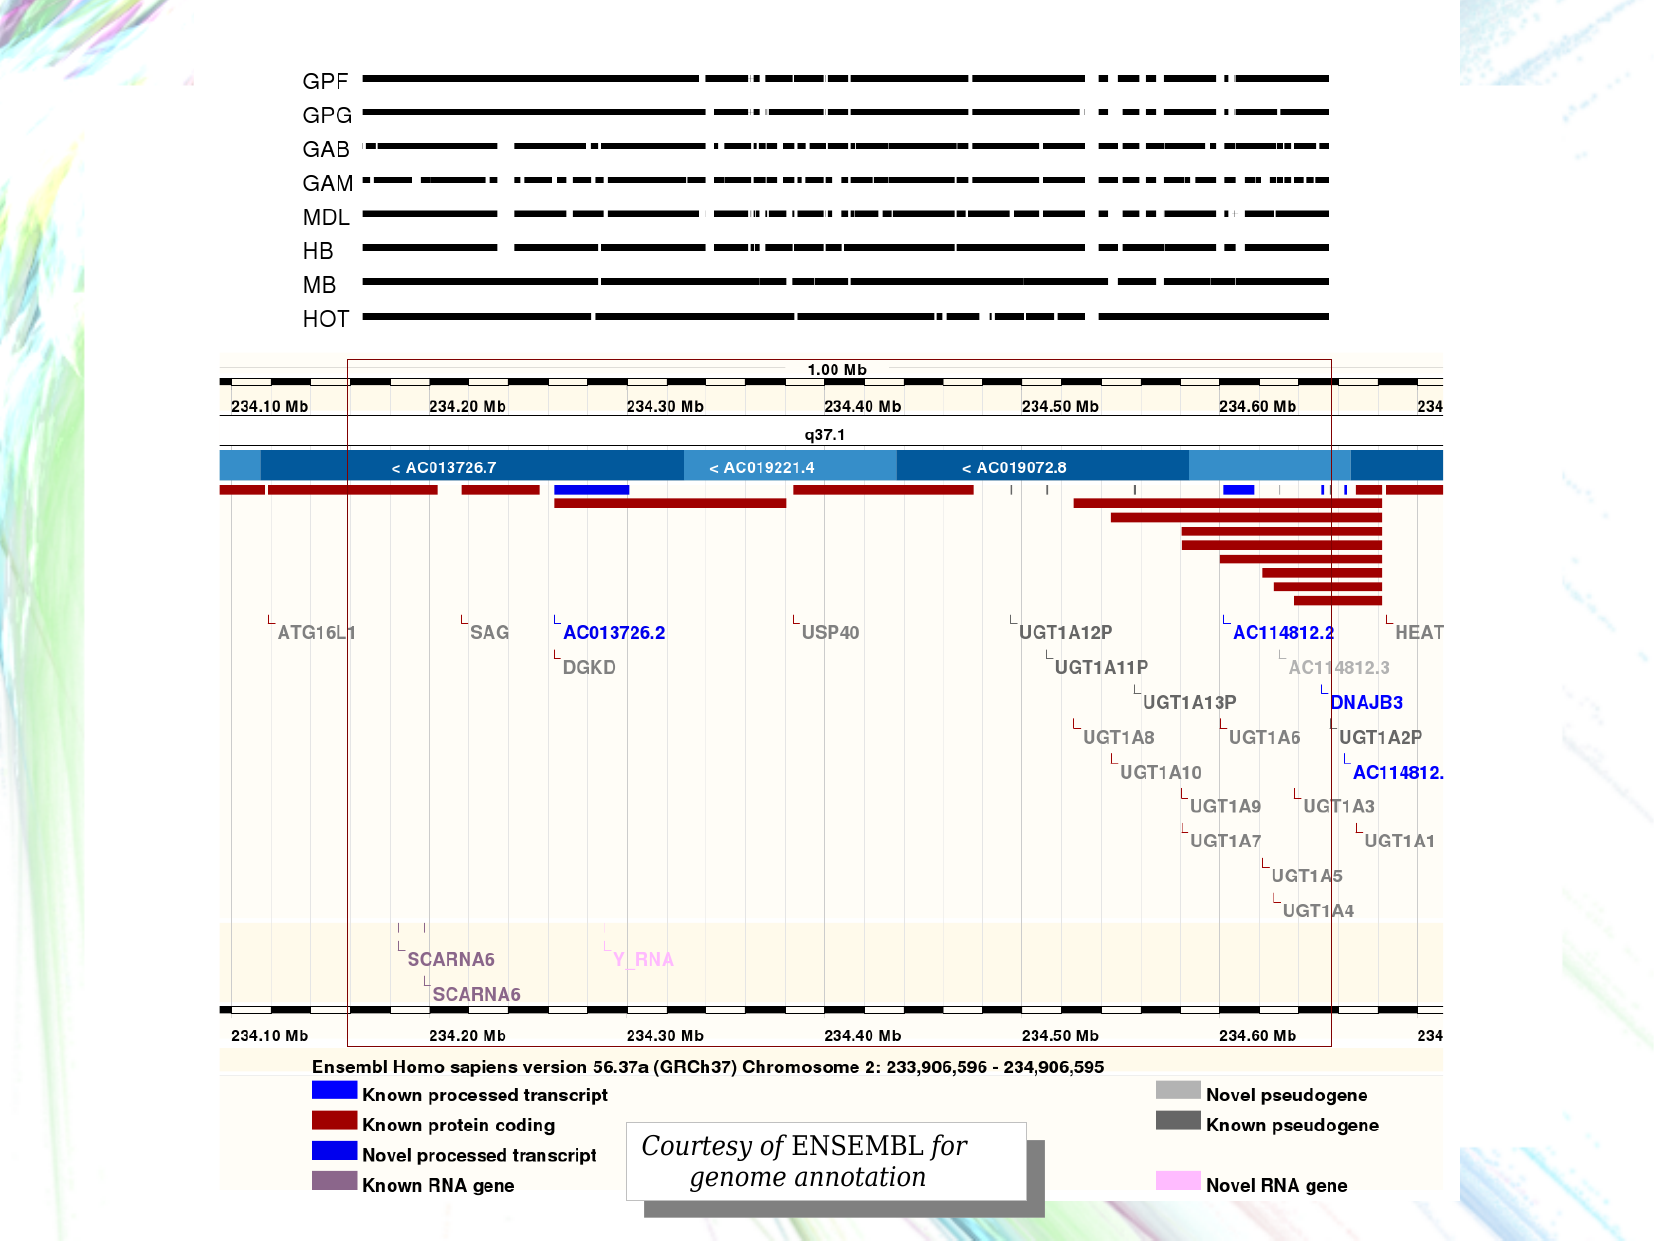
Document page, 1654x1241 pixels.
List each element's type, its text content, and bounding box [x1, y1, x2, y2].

text_box Courtesy of ENSEMBL for genome annotation [626, 1122, 1027, 1201]
picture [0, 0, 1654, 1241]
